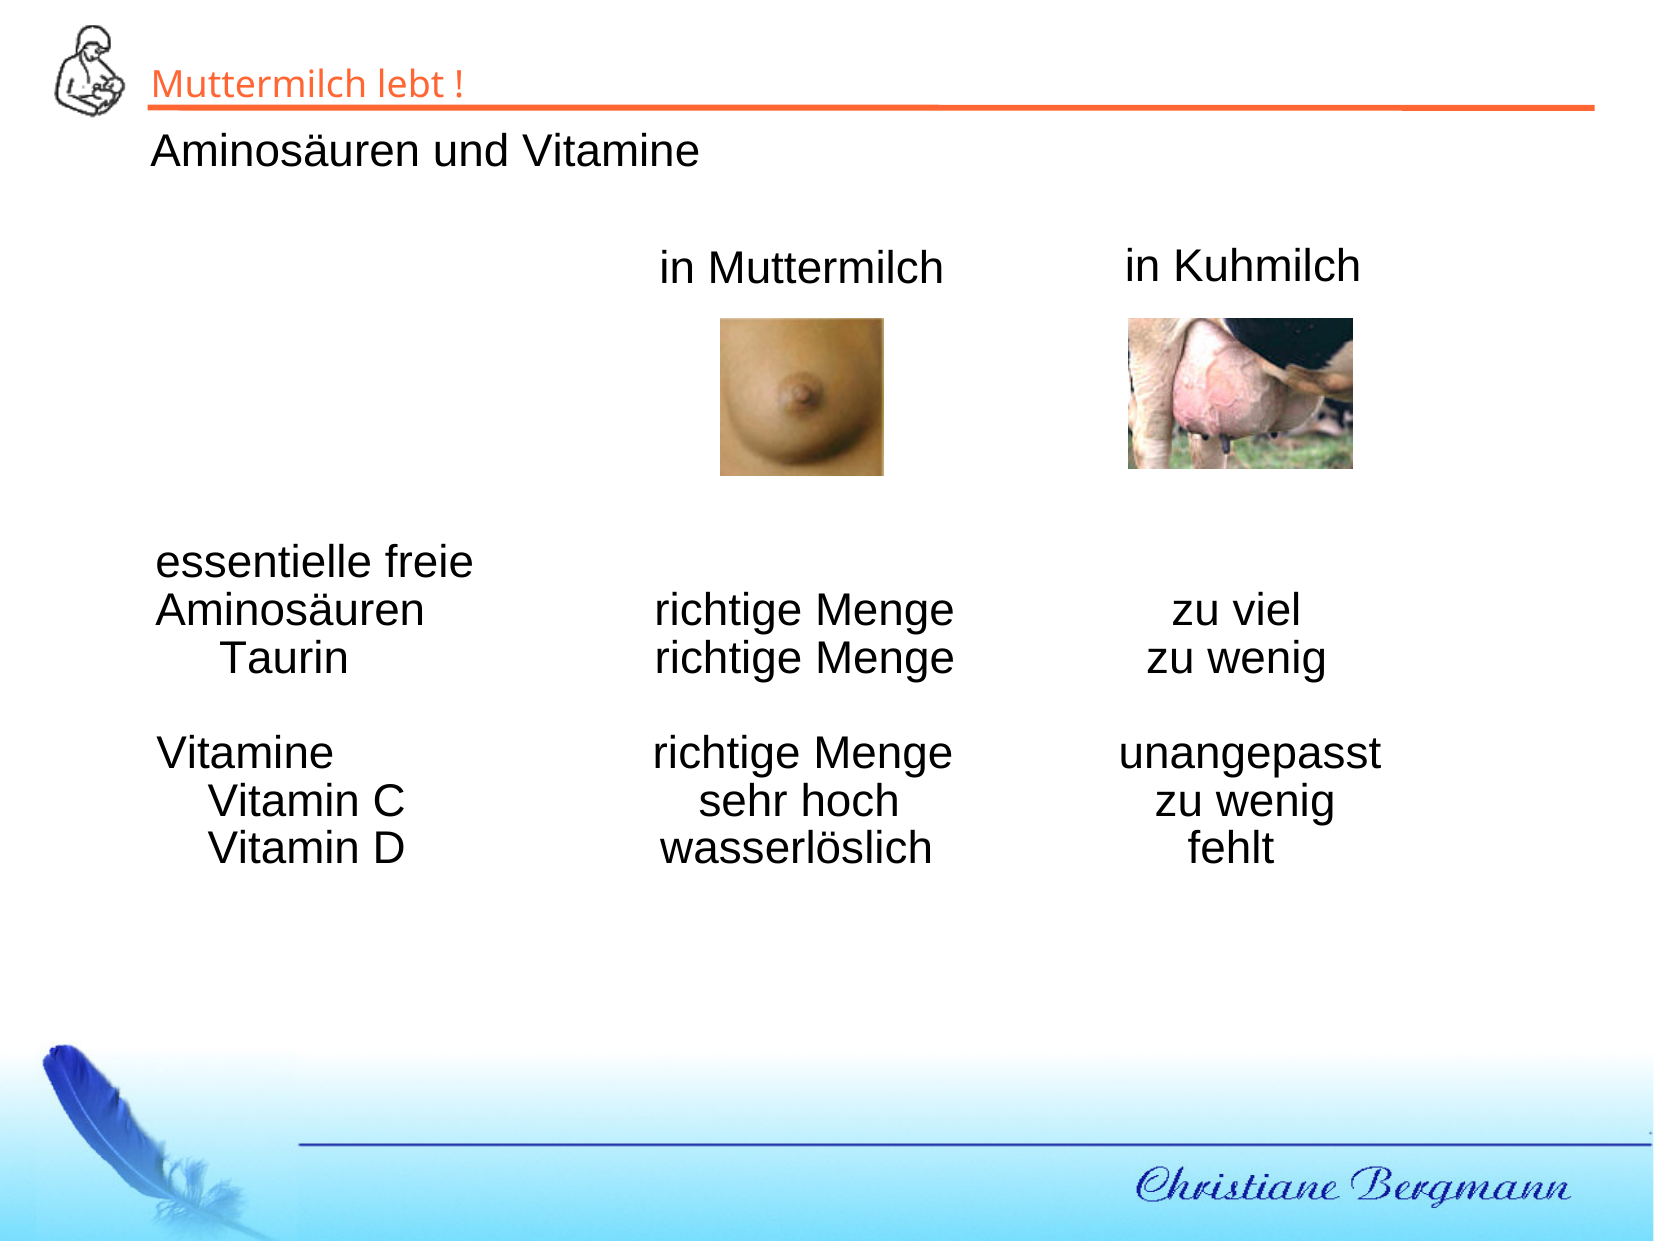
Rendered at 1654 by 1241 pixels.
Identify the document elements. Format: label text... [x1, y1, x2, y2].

text_box in Kuhmilch [1110, 236, 1465, 299]
text_box in Muttermilch [644, 238, 993, 301]
text_box Muttermilch lebt ! [135, 41, 531, 117]
picture [1128, 318, 1353, 470]
picture [54, 24, 130, 119]
picture [0, 1033, 1654, 1241]
picture [720, 318, 884, 476]
text_box Aminosäuren und Vitamine [135, 120, 1388, 184]
text_box essentielle freie Aminosäuren richtige Menge zu viel Taurin richtige Menge zu wenig [140, 532, 1447, 691]
text_box Vitamine richtige Menge unangepasst Vitamin C sehr hoch zu wenig Vitamin D wasserlöslich fehlt [141, 723, 1595, 882]
